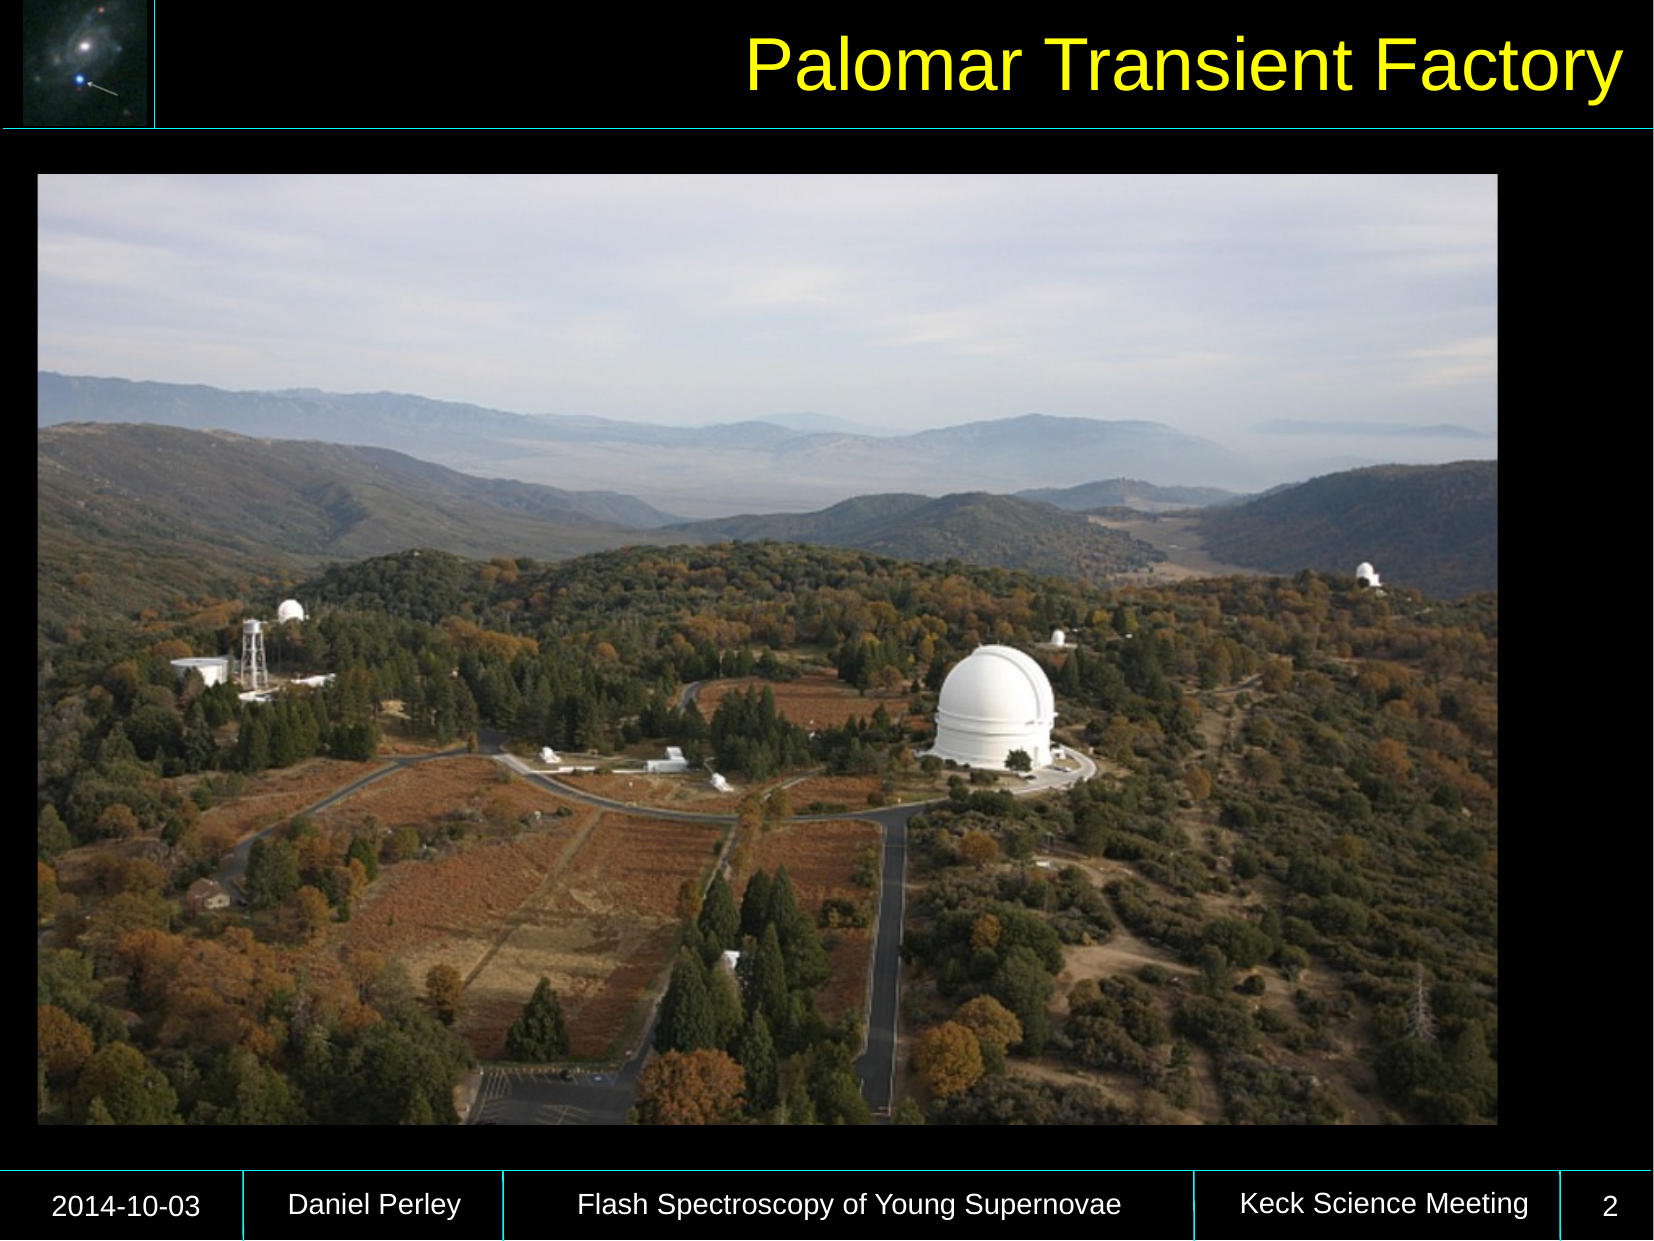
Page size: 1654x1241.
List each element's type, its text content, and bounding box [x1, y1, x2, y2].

title Palomar Transient Factory [187, 21, 1624, 108]
picture [37, 174, 1498, 1125]
picture [23, 0, 147, 126]
